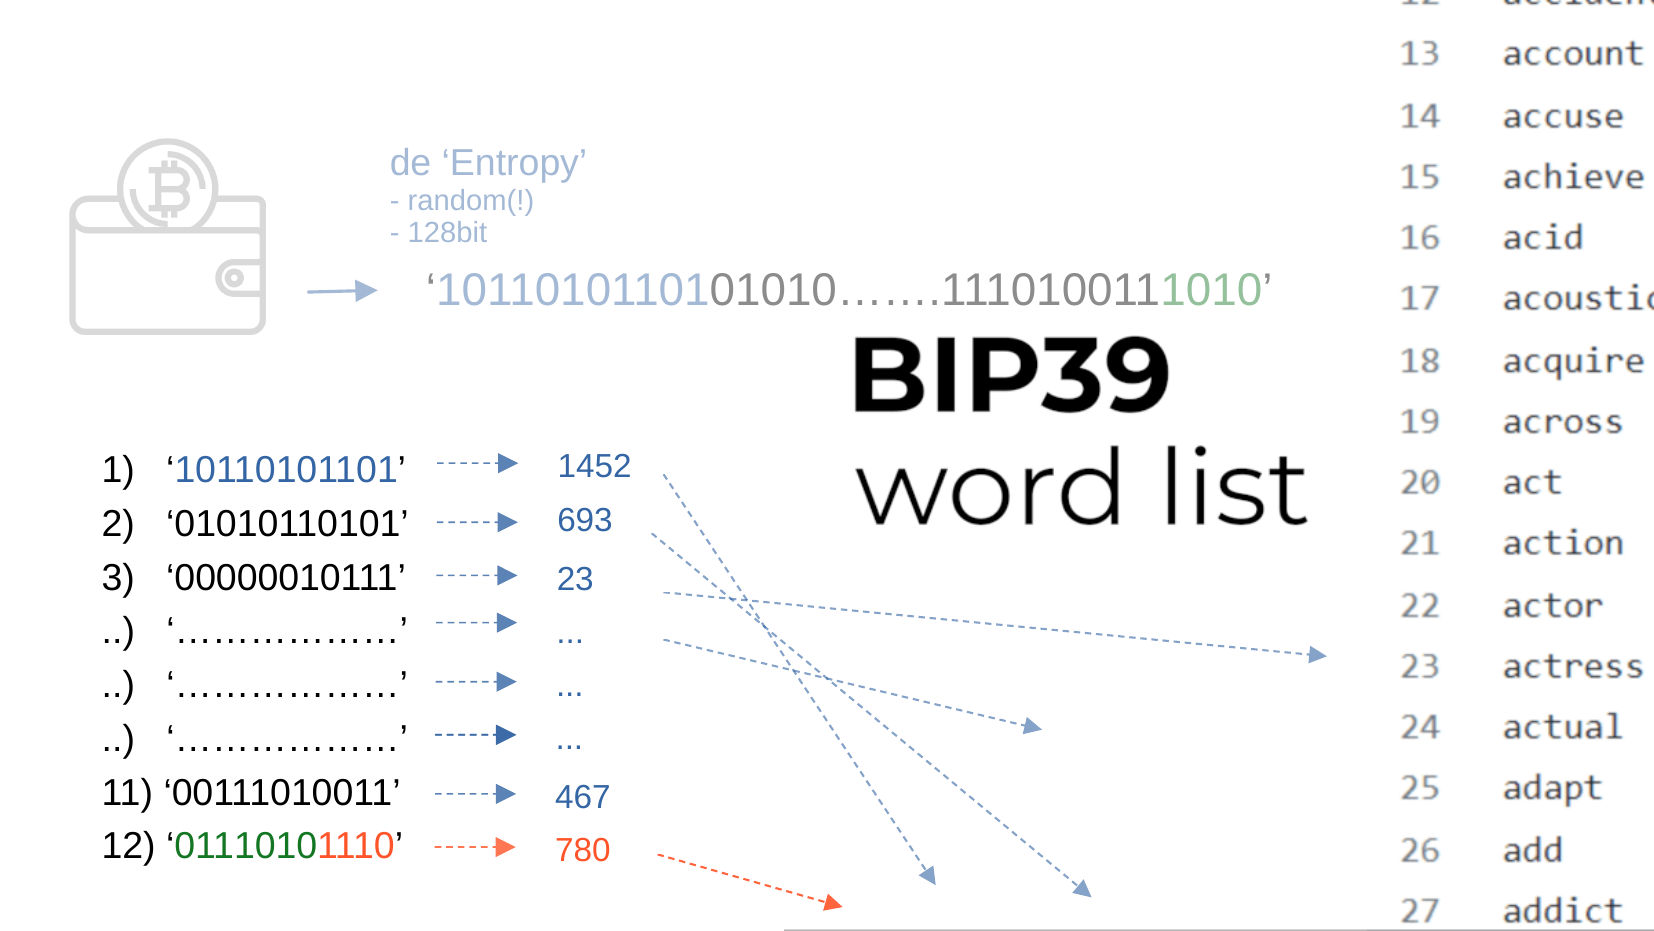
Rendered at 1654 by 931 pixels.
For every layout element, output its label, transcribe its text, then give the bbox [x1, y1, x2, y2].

text_box 693 [542, 493, 664, 555]
text_box ... [541, 605, 663, 667]
text_box 467 [540, 771, 662, 824]
text_box ‘1011010110101010…….1110100111010’ [411, 256, 1331, 325]
text_box 23 [542, 552, 663, 605]
text_box [51, 122, 1298, 378]
text_box ... [540, 712, 662, 771]
picture [784, 0, 1654, 931]
text_box ... [541, 658, 662, 712]
text_box 1452 [543, 440, 664, 493]
text_box 1) ‘10110101101’ 2) ‘01010110101’ 3) ‘00000010111’ ..) ‘………………’ ..) ‘………………’ ..) ‘………………’ 11) ‘00111010011’ 12) ‘01110101110’ [86, 440, 435, 902]
text_box 780 [540, 824, 662, 886]
